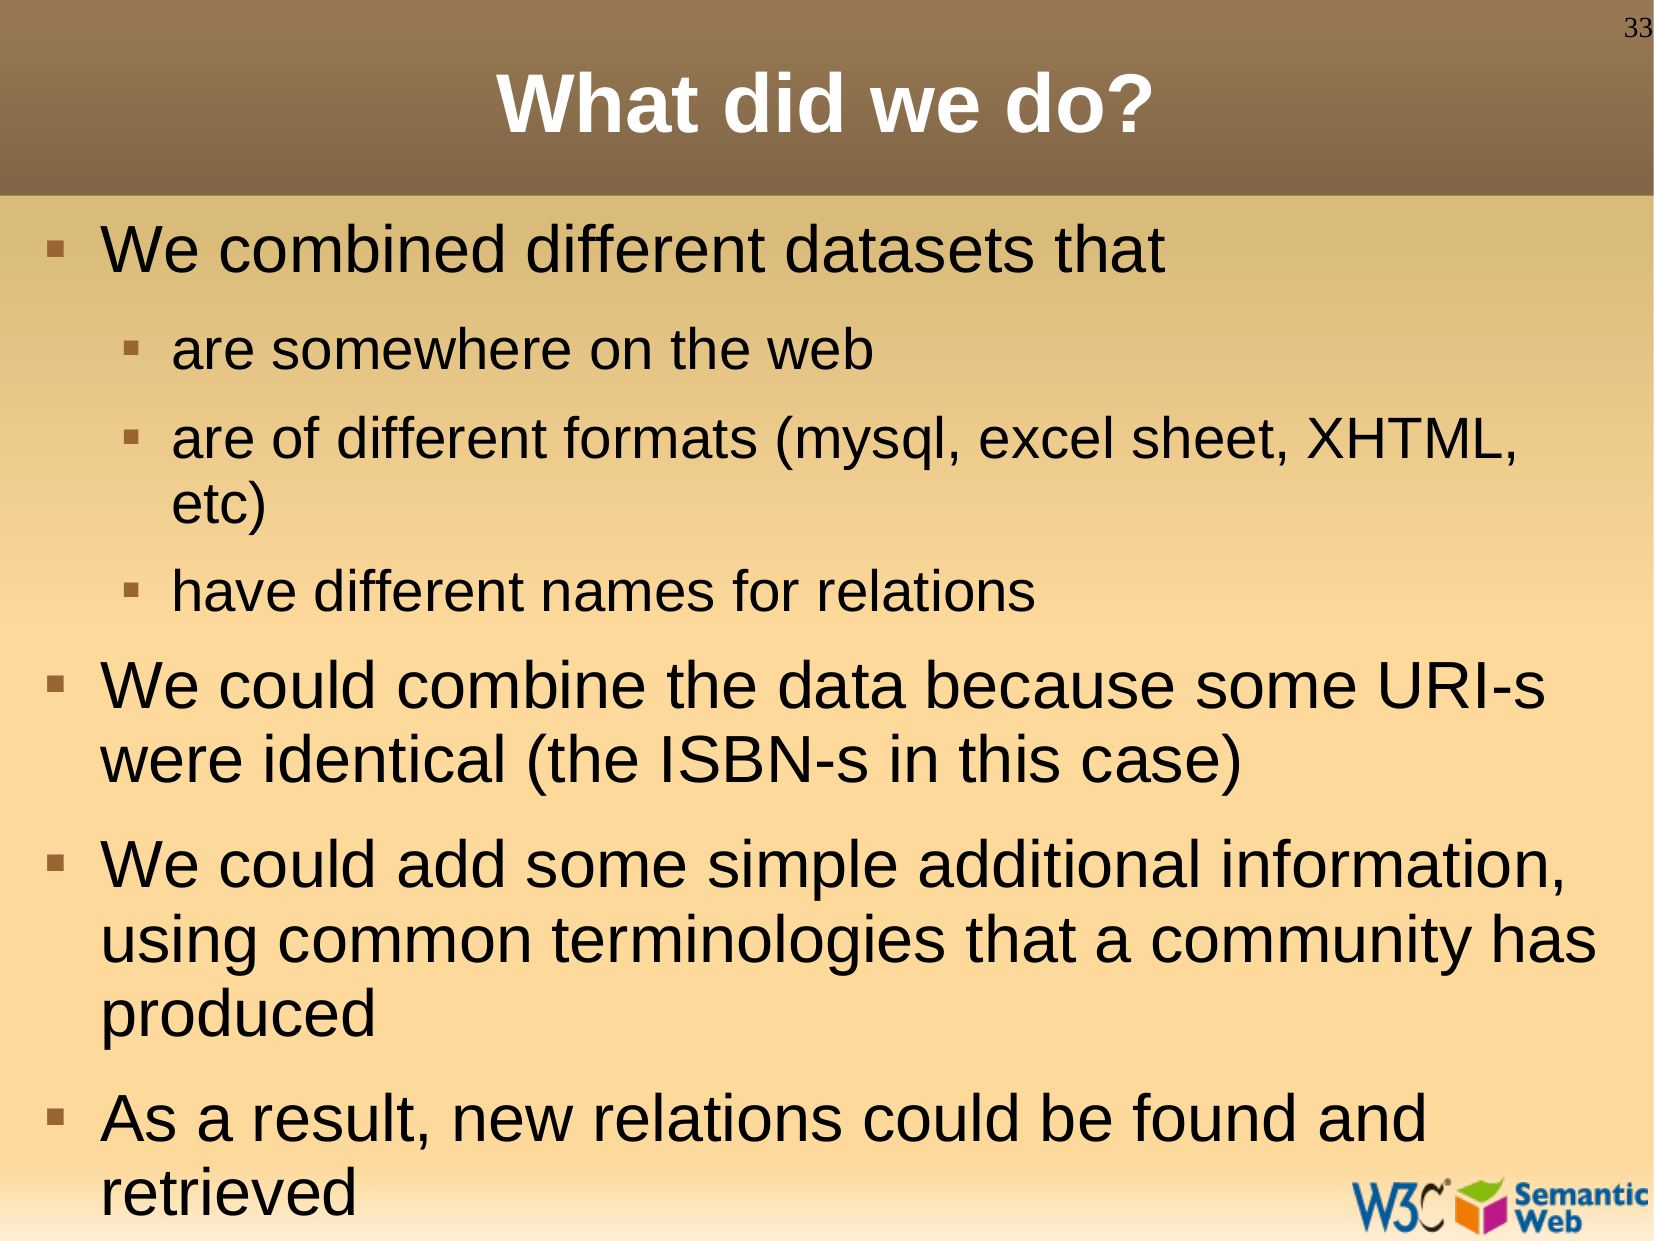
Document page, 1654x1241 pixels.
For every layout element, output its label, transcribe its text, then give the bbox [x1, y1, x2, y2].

title What did we do? [0, 0, 1654, 208]
list We combined different datasets that are somewhere on the web are of different formats (mysql, excel sheet, XHTML, etc) have different names for relations We could combine the data because some URI-s were identical (the ISBN-s in this case) We could add some simple additional information, using common terminologies that a community has produced As a result, new relations could be found and retrieved [29, 212, 1624, 1230]
picture [0, 208, 1654, 1241]
